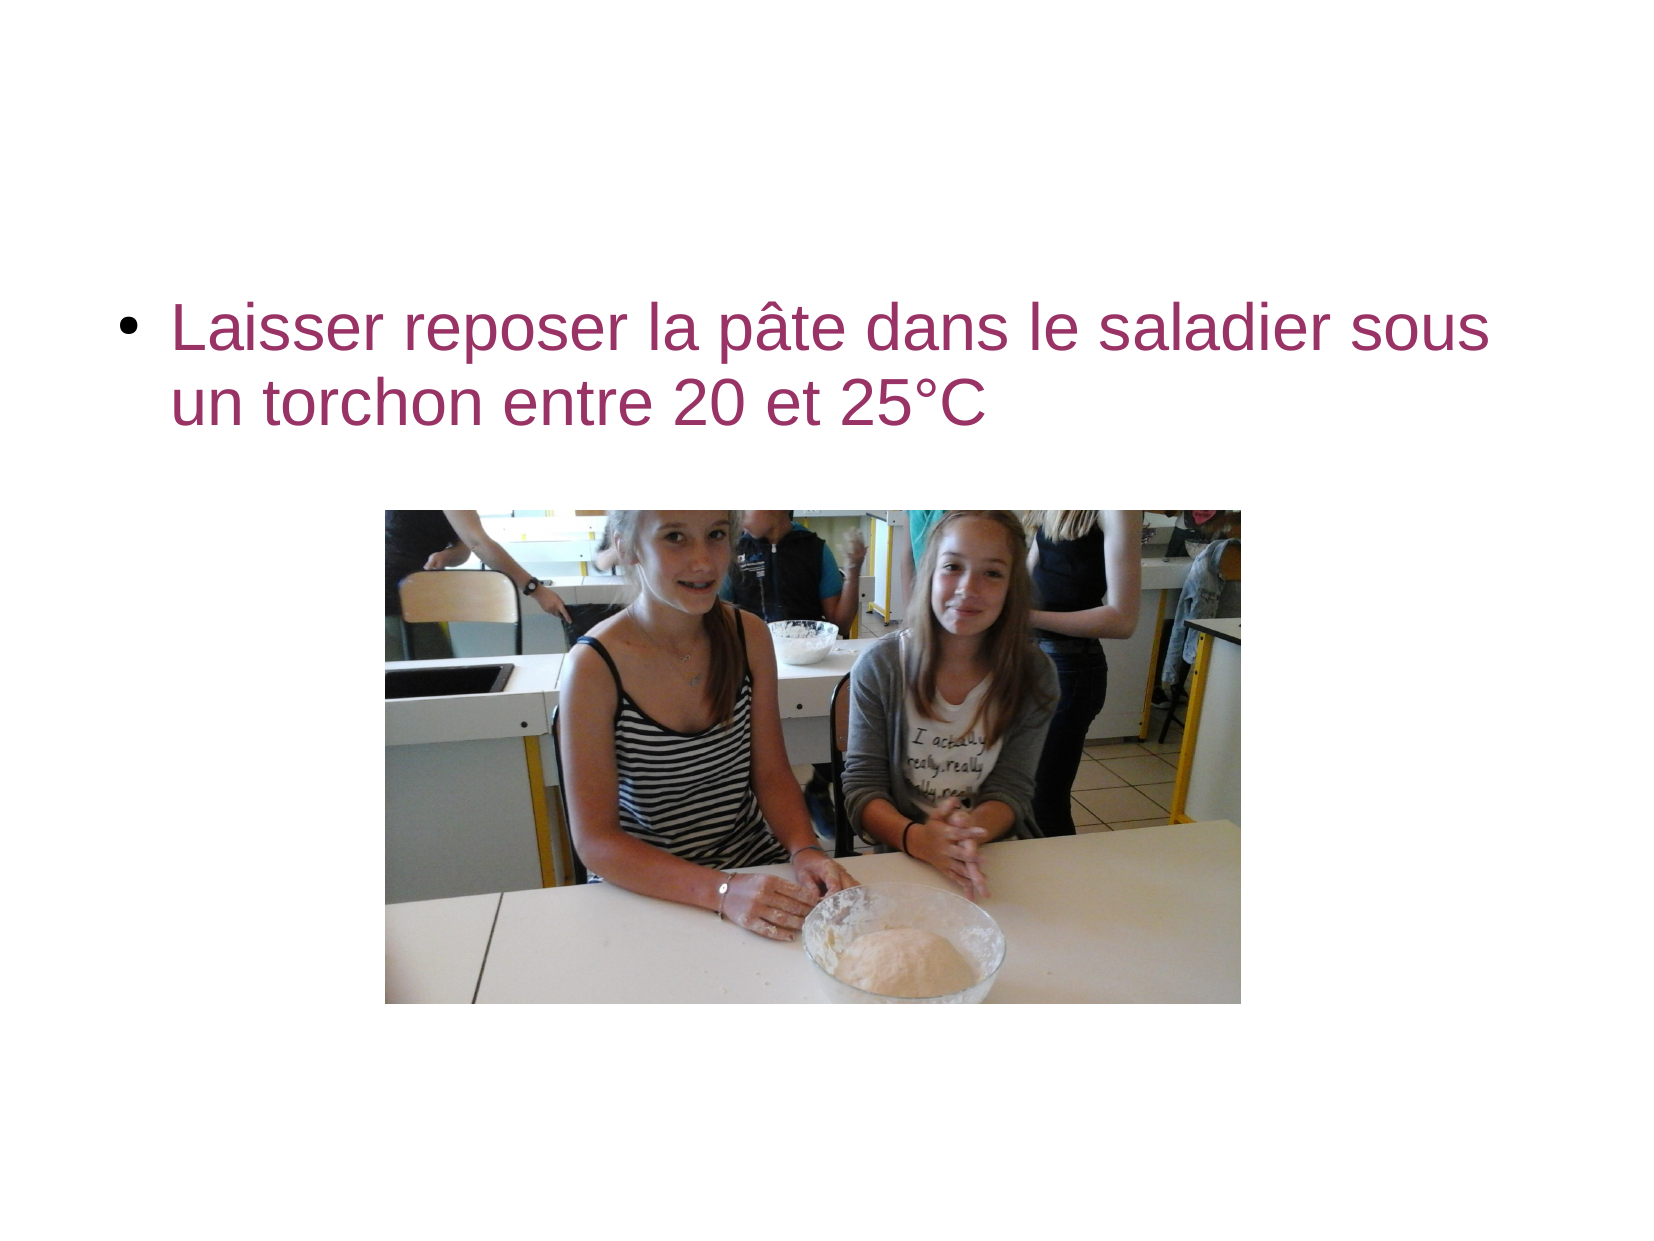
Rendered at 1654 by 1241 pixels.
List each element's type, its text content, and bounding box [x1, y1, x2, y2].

list Laisser reposer la pâte dans le saladier sous un torchon entre 20 et 25°C [99, 290, 1555, 1109]
picture [385, 510, 1241, 1004]
